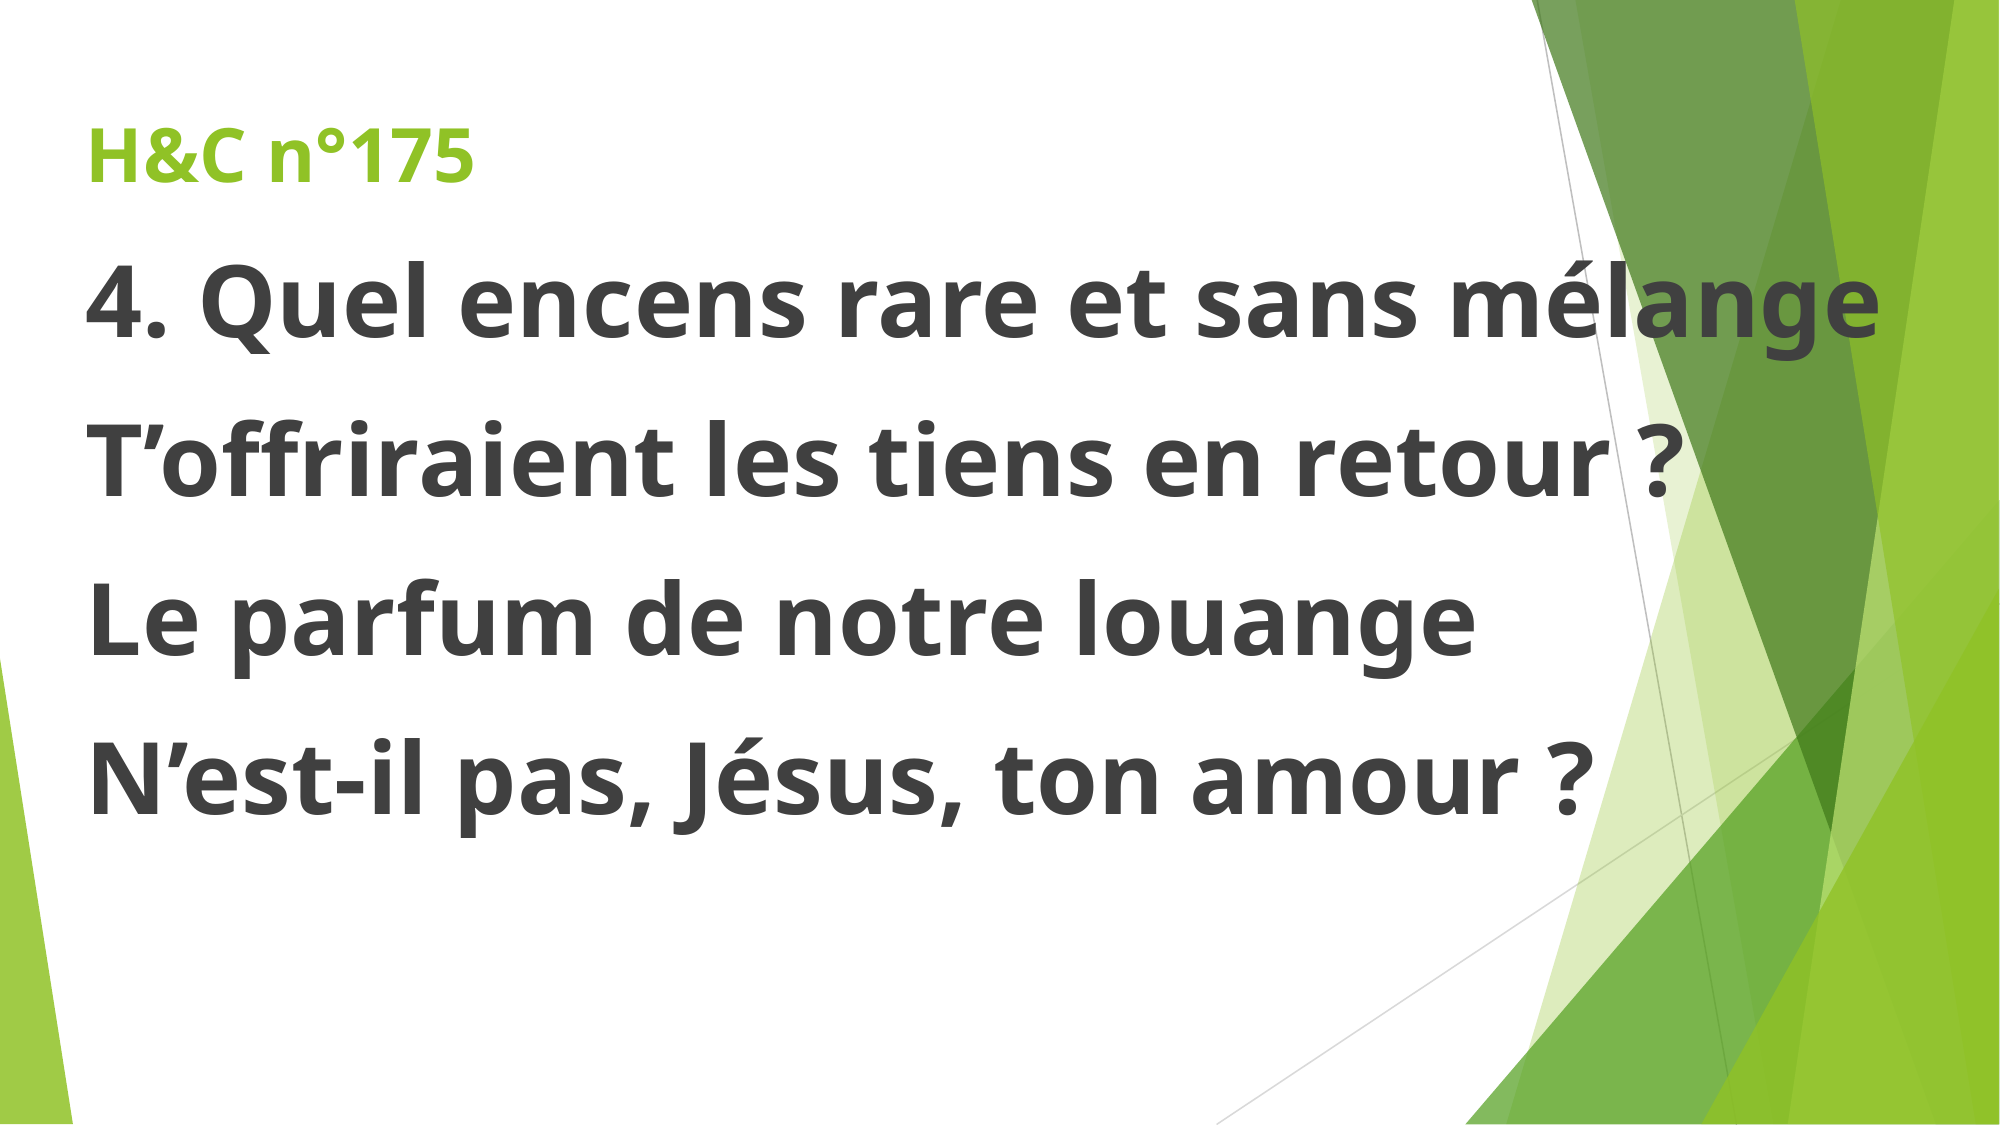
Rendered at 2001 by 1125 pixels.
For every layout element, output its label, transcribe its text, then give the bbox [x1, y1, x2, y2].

text_box H&C n°175 [70, 99, 1522, 212]
text_box 4. Quel encens rare et sans mélange T’offriraient les tiens en retour ? Le parfum de notre louange N’est-il pas, Jésus, ton amour ? [70, 212, 1961, 1074]
